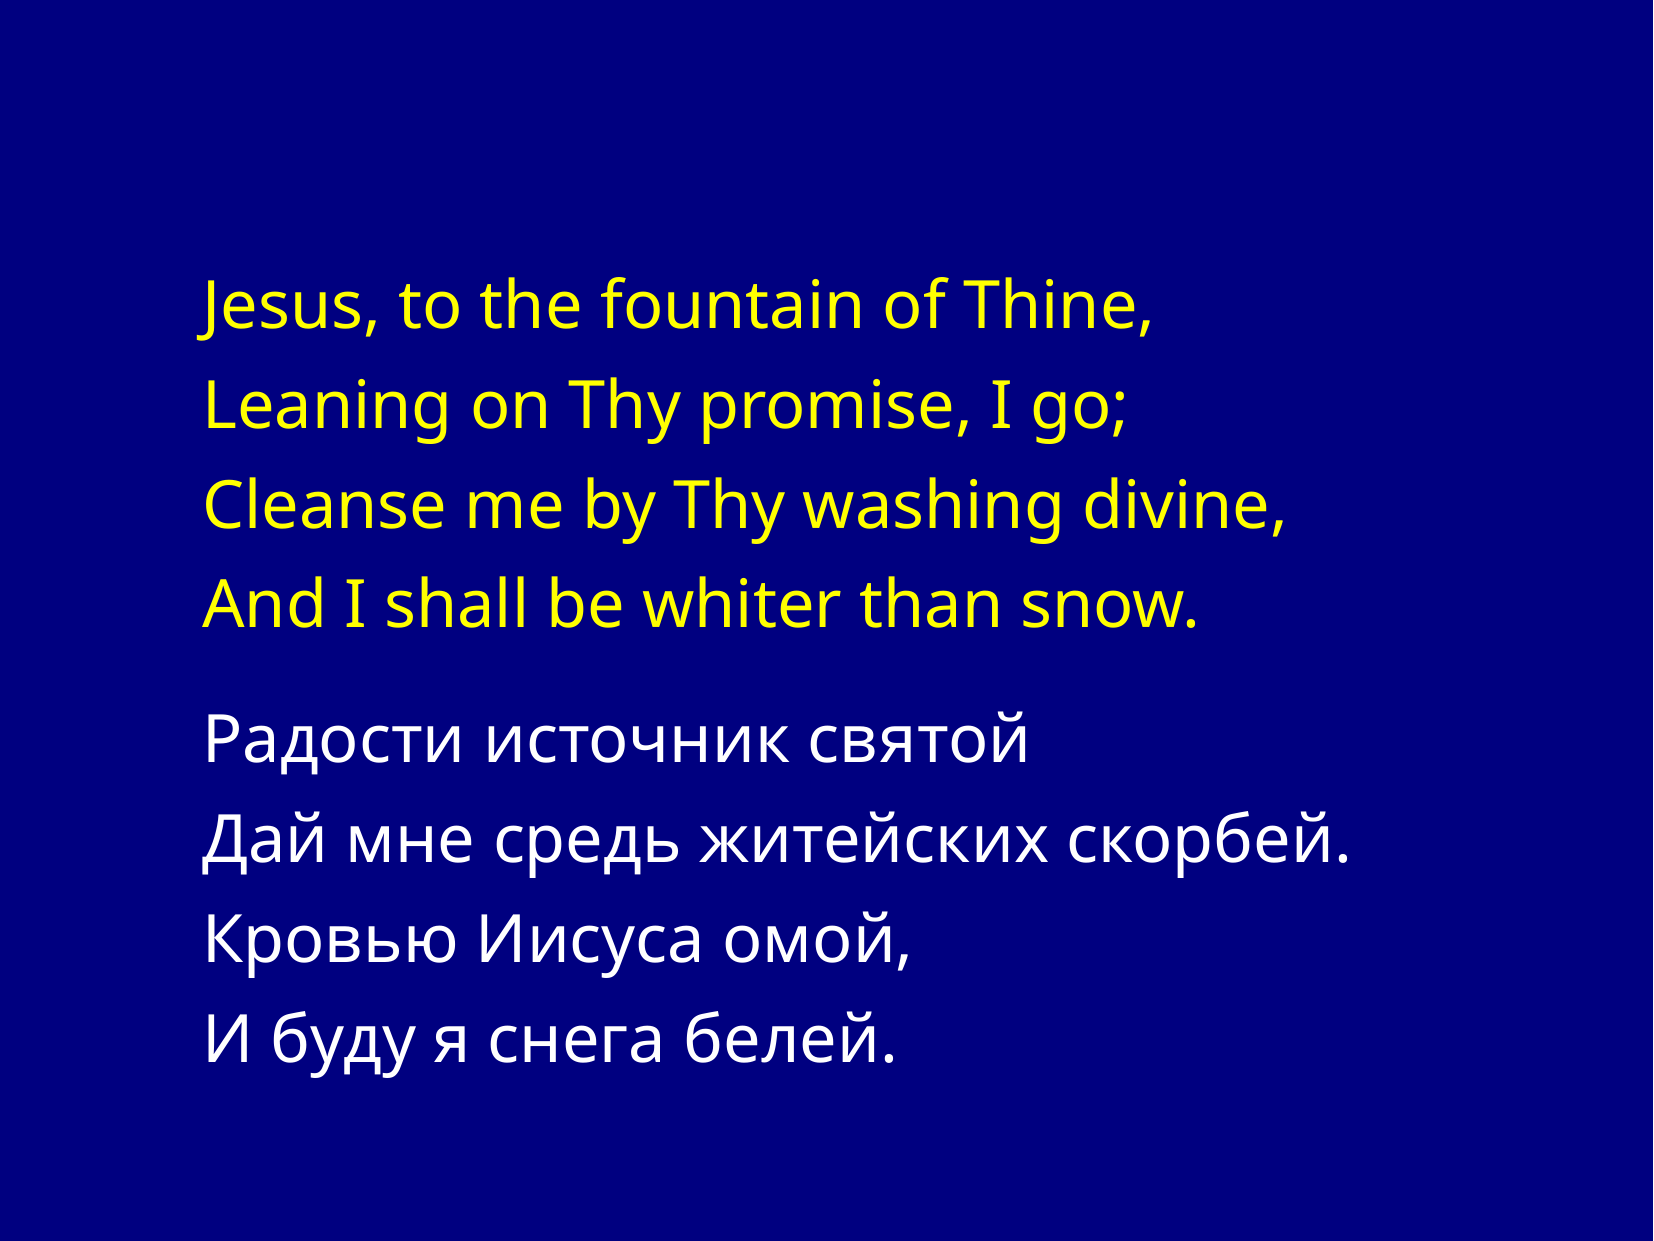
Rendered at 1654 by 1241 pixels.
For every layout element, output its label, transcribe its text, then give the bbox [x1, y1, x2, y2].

text_box Jesus, to the fountain of Thine, Leaning on Thy promise, I go; Cleanse me by Thy washing divine, And I shall be whiter than snow. [75, 150, 1576, 638]
text_box Радости источник святой Дай мне средь житейских скорбей. Кровью Иисуса омой, И буду я снега белей. [75, 675, 1576, 1163]
